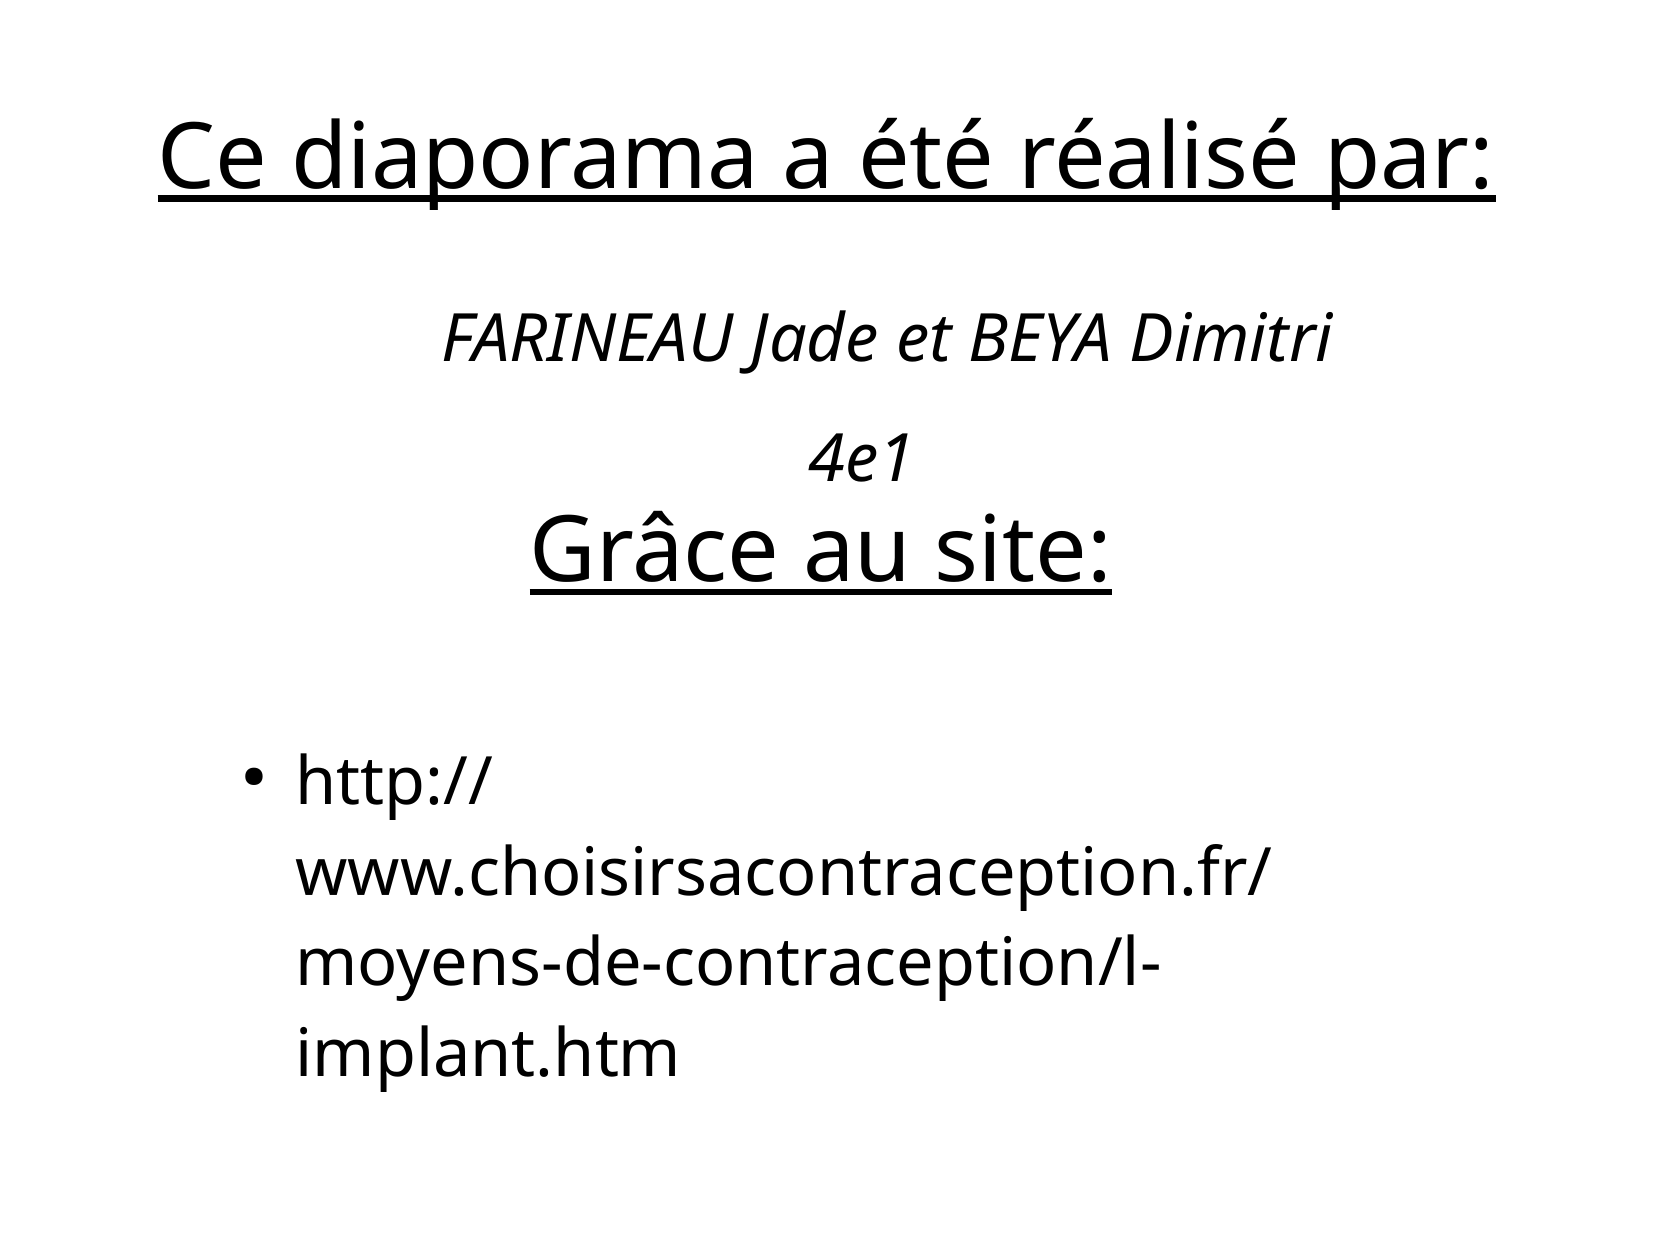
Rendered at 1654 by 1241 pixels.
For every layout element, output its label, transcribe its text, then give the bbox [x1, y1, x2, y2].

title Ce diaporama a été réalisé par: [82, 49, 1571, 257]
title Grâce au site: [76, 442, 1565, 650]
list http://www.choisirsacontraception.fr/moyens-de-contraception/l-implant.htm [224, 733, 1418, 1013]
list FARINEAU Jade et BEYA Dimitri 4e1 [82, 290, 1571, 506]
